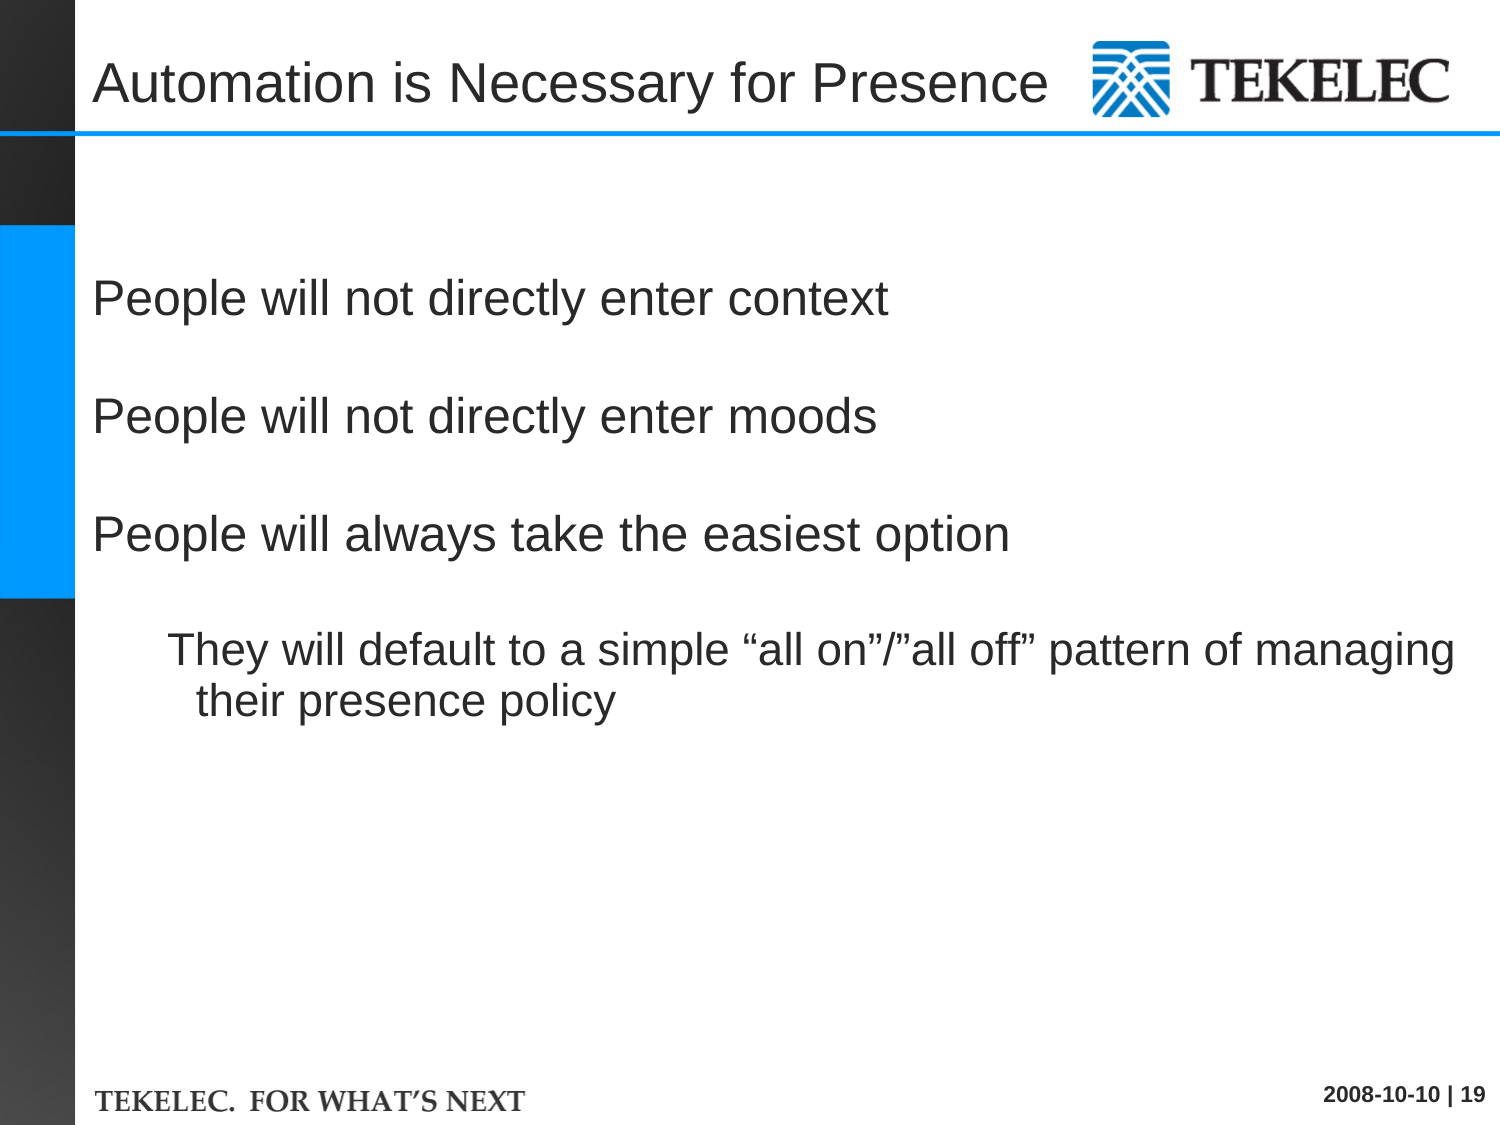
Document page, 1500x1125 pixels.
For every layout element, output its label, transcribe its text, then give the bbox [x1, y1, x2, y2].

title Automation is Necessary for Presence [92, 15, 1060, 115]
picture [0, 0, 1500, 1125]
list People will not directly enter context People will not directly enter moods People will always take the easiest option They will default to a simple “all on”/”all off” pattern of managing their presence policy [92, 183, 1480, 813]
